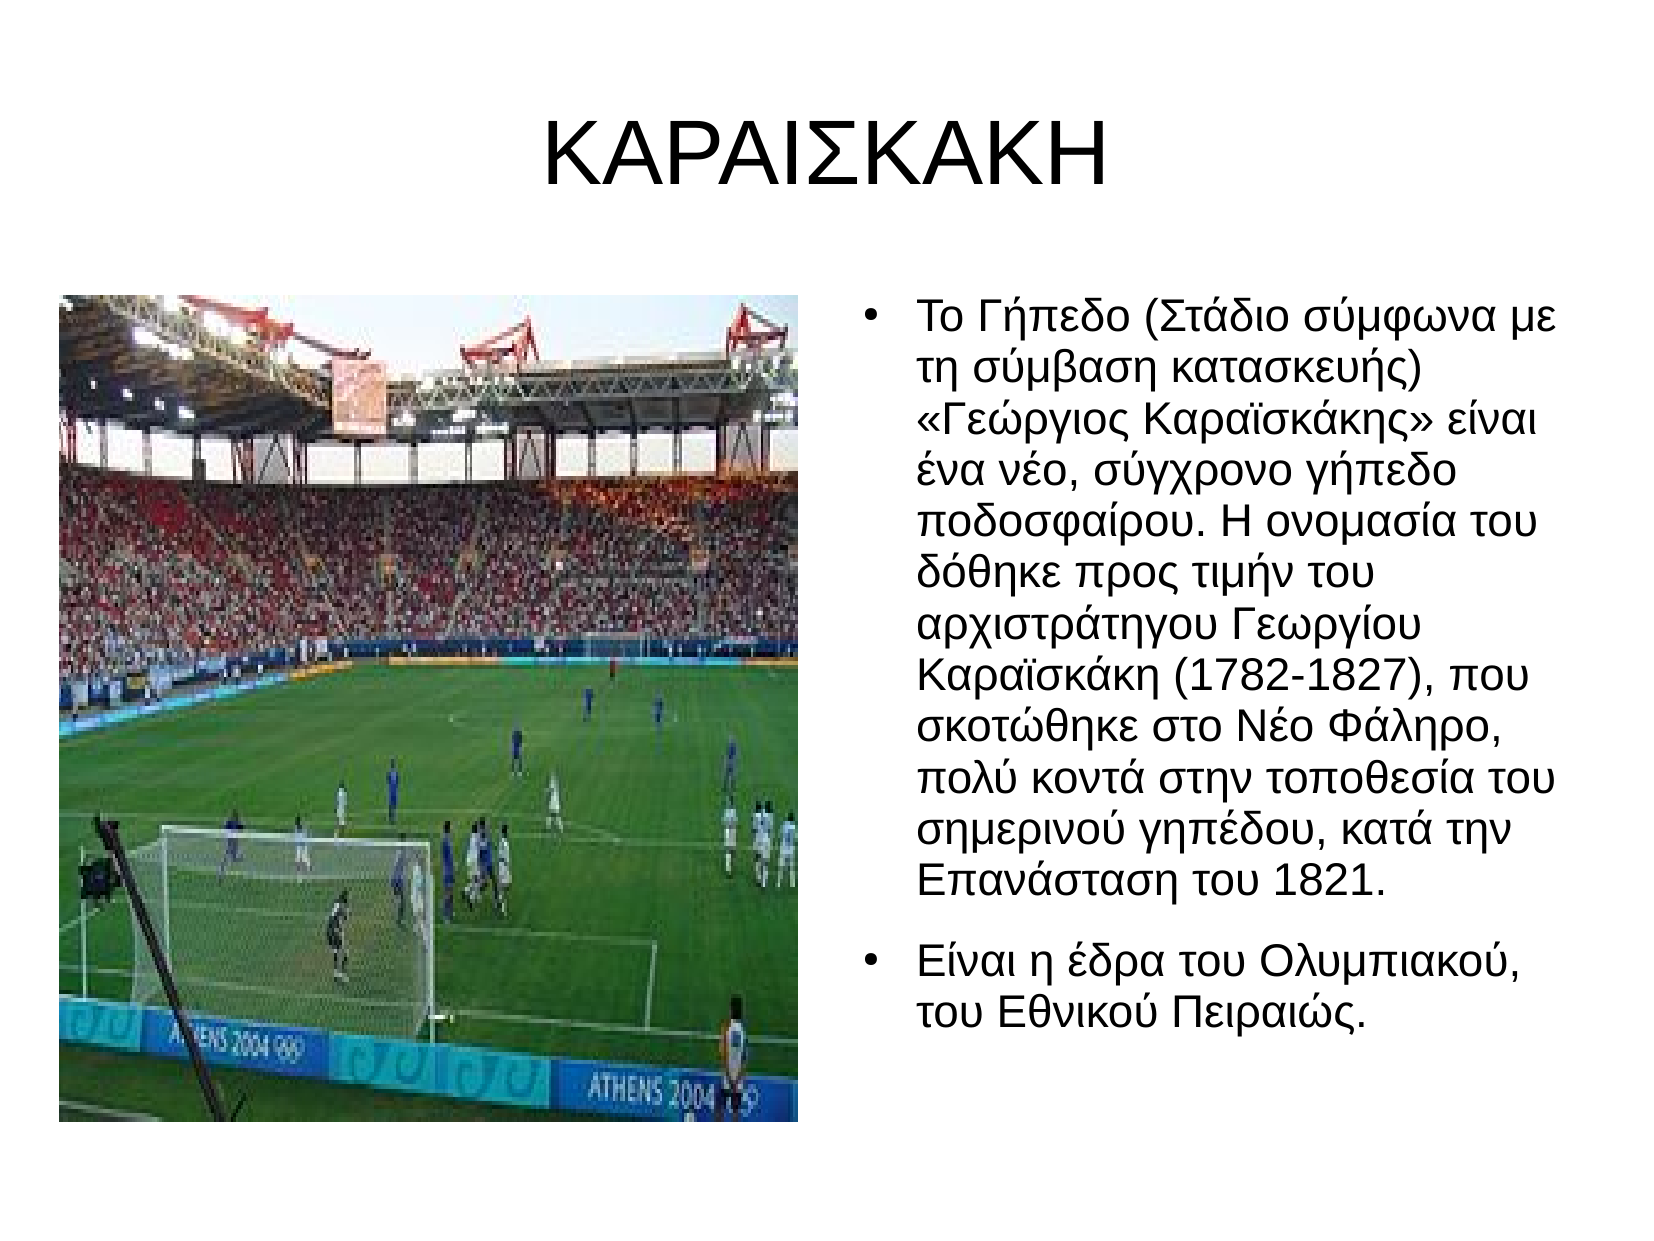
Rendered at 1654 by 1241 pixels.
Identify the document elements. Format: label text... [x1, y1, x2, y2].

title ΚΑΡΑΙΣΚΑΚΗ [82, 56, 1571, 250]
chart [82, 290, 809, 1109]
list Το Γήπεδο (Στάδιο σύμφωνα με τη σύμβαση κατασκευής) «Γεώργιος Καραϊσκάκης» είναι ένα νέο, σύγχρονο γήπεδο ποδοσφαίρου. Η ονομασία του δόθηκε προς τιμήν του αρχιστράτηγου Γεωργίου Καραϊσκάκη (1782-1827), που σκοτώθηκε στο Νέο Φάληρο, πολύ κοντά στην τοποθεσία του σημερινού γηπέδου, κατά την Επανάσταση του 1821. Είναι η έδρα του Ολυμπιακού, του Εθνικού Πειραιώς. [845, 290, 1572, 1094]
picture [59, 295, 798, 1123]
